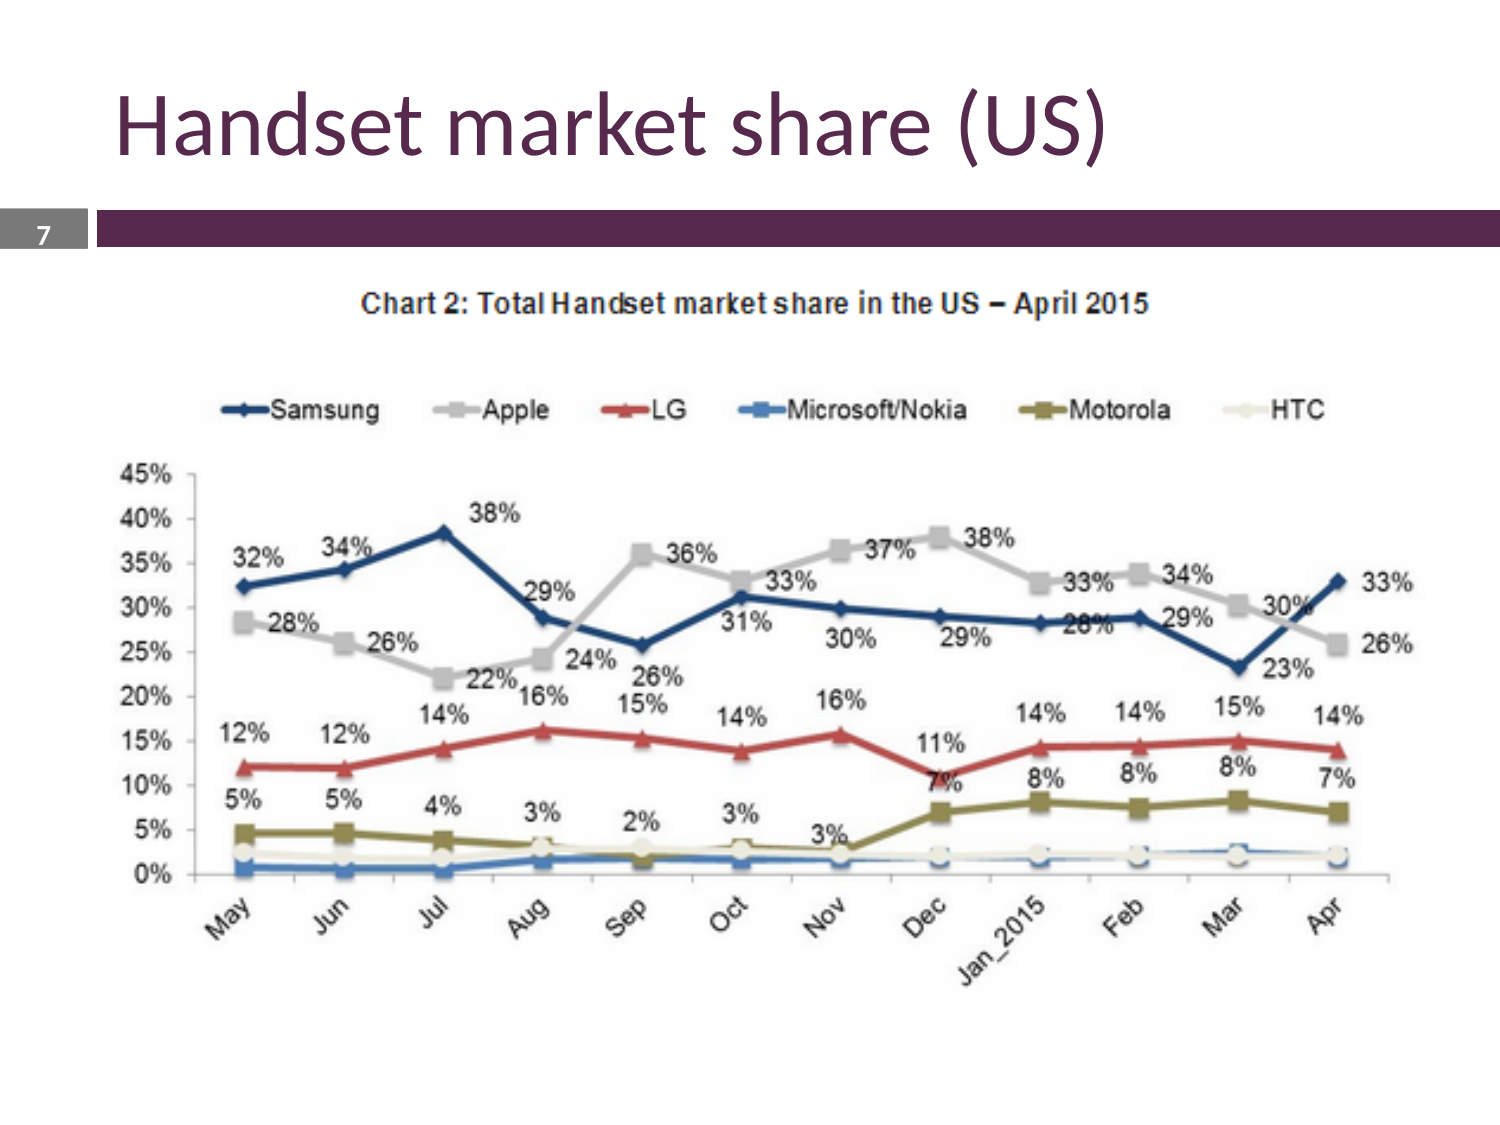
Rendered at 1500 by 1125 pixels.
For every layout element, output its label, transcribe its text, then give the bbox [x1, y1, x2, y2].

picture [90, 274, 1436, 1024]
title Handset market share (US) [99, 37, 1438, 201]
text_box [0, 208, 88, 249]
